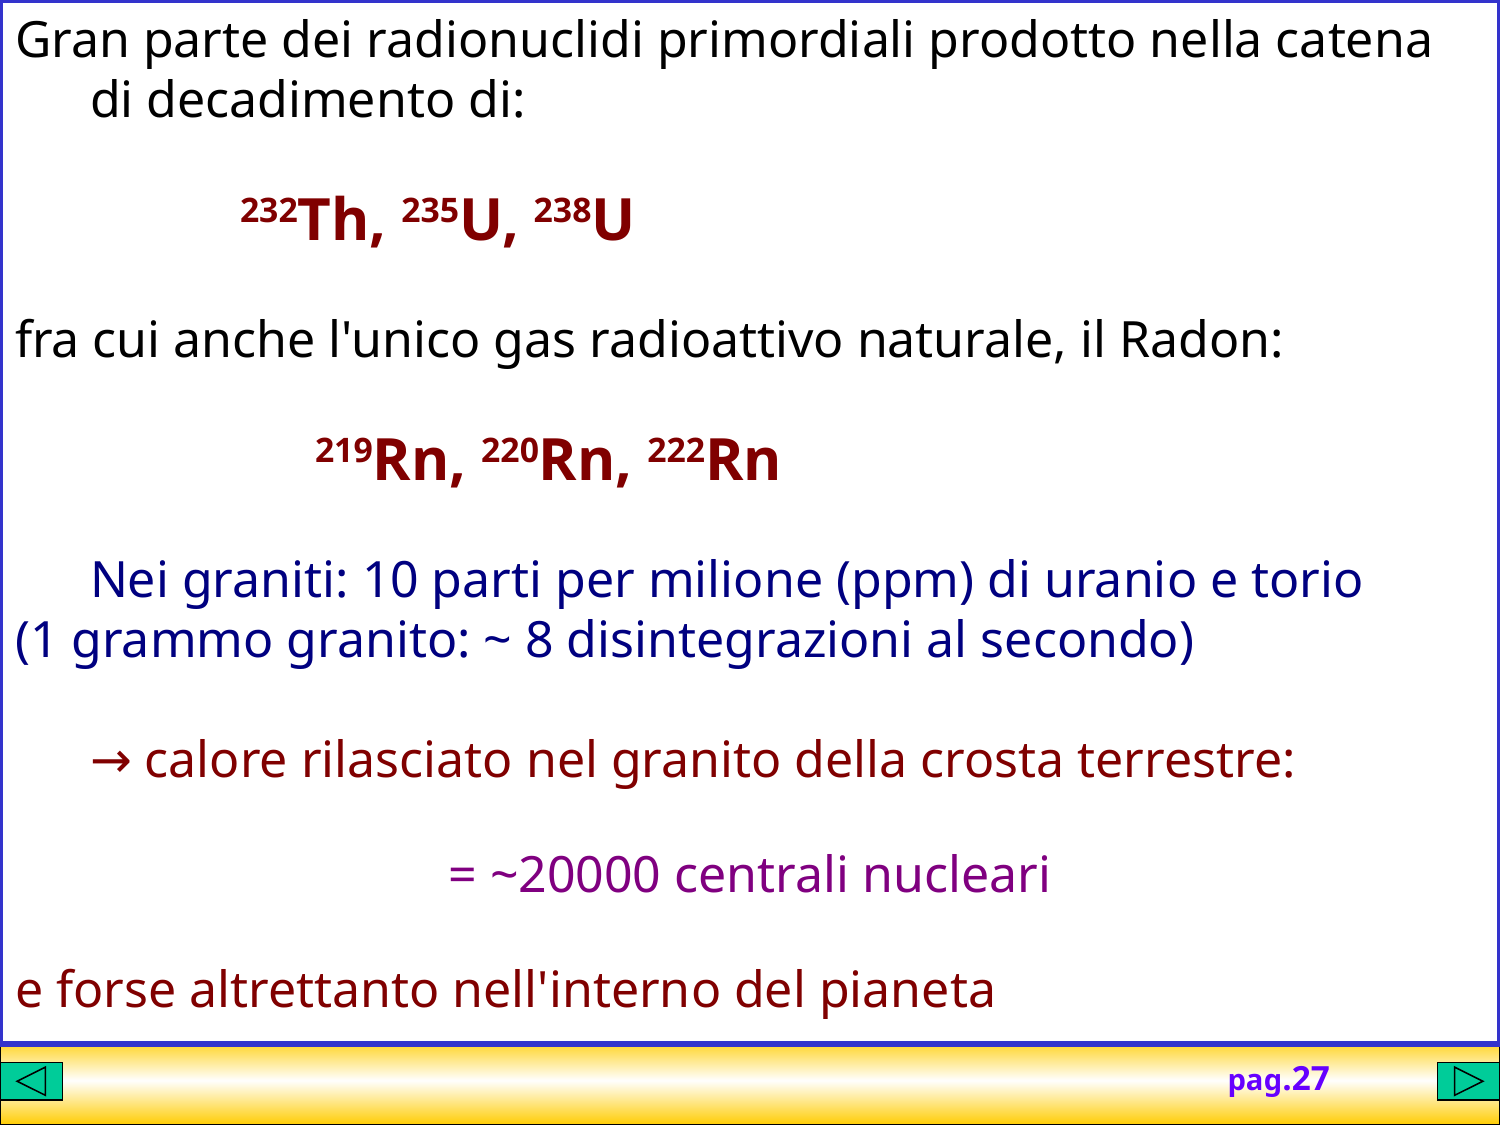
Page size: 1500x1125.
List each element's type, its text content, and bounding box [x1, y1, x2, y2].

text_box Gran parte dei radionuclidi primordiali prodotto nella catena di decadimento di: 232Th, 235U, 238U fra cui anche l'unico gas radioattivo naturale, il Radon: 219Rn, 220Rn, 222Rn Nei graniti: 10 parti per milione (ppm) di uranio e torio (1 grammo granito: ~ 8 disintegrazioni al secondo) → calore rilasciato nel granito della crosta terrestre: = ~20000 centrali nucleari e forse altrettanto nell'interno del pianeta [0, 0, 1500, 1045]
